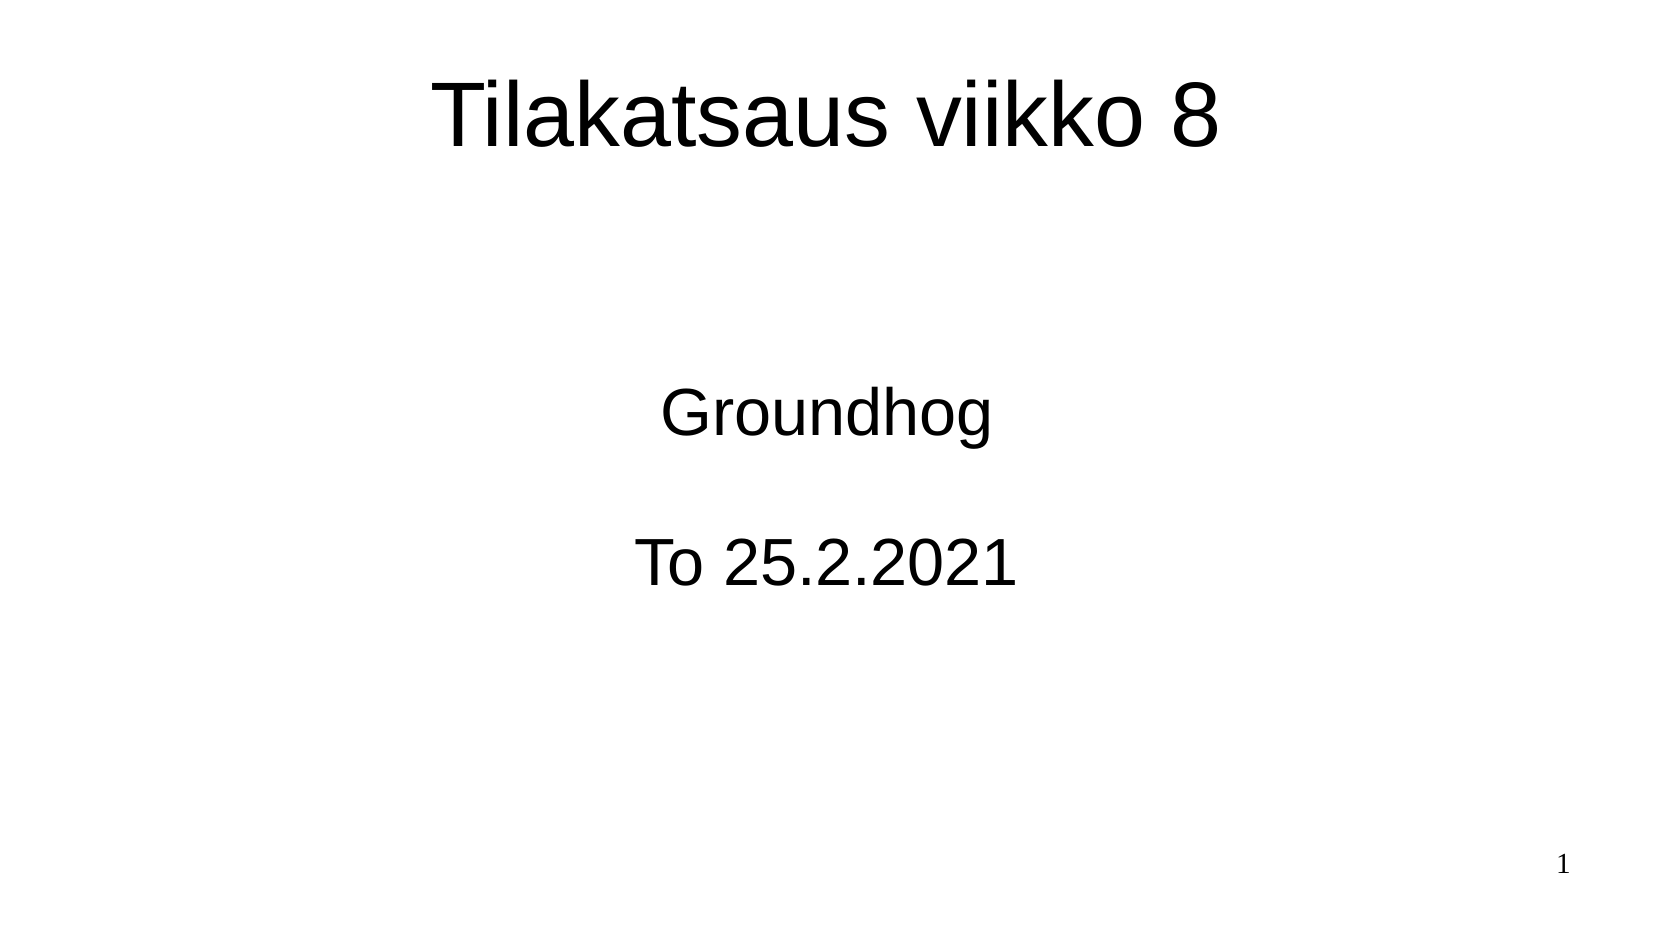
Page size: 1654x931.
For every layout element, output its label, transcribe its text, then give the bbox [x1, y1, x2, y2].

title Tilakatsaus viikko 8 [82, 37, 1571, 193]
subtitle Groundhog To 25.2.2021 [82, 217, 1571, 758]
